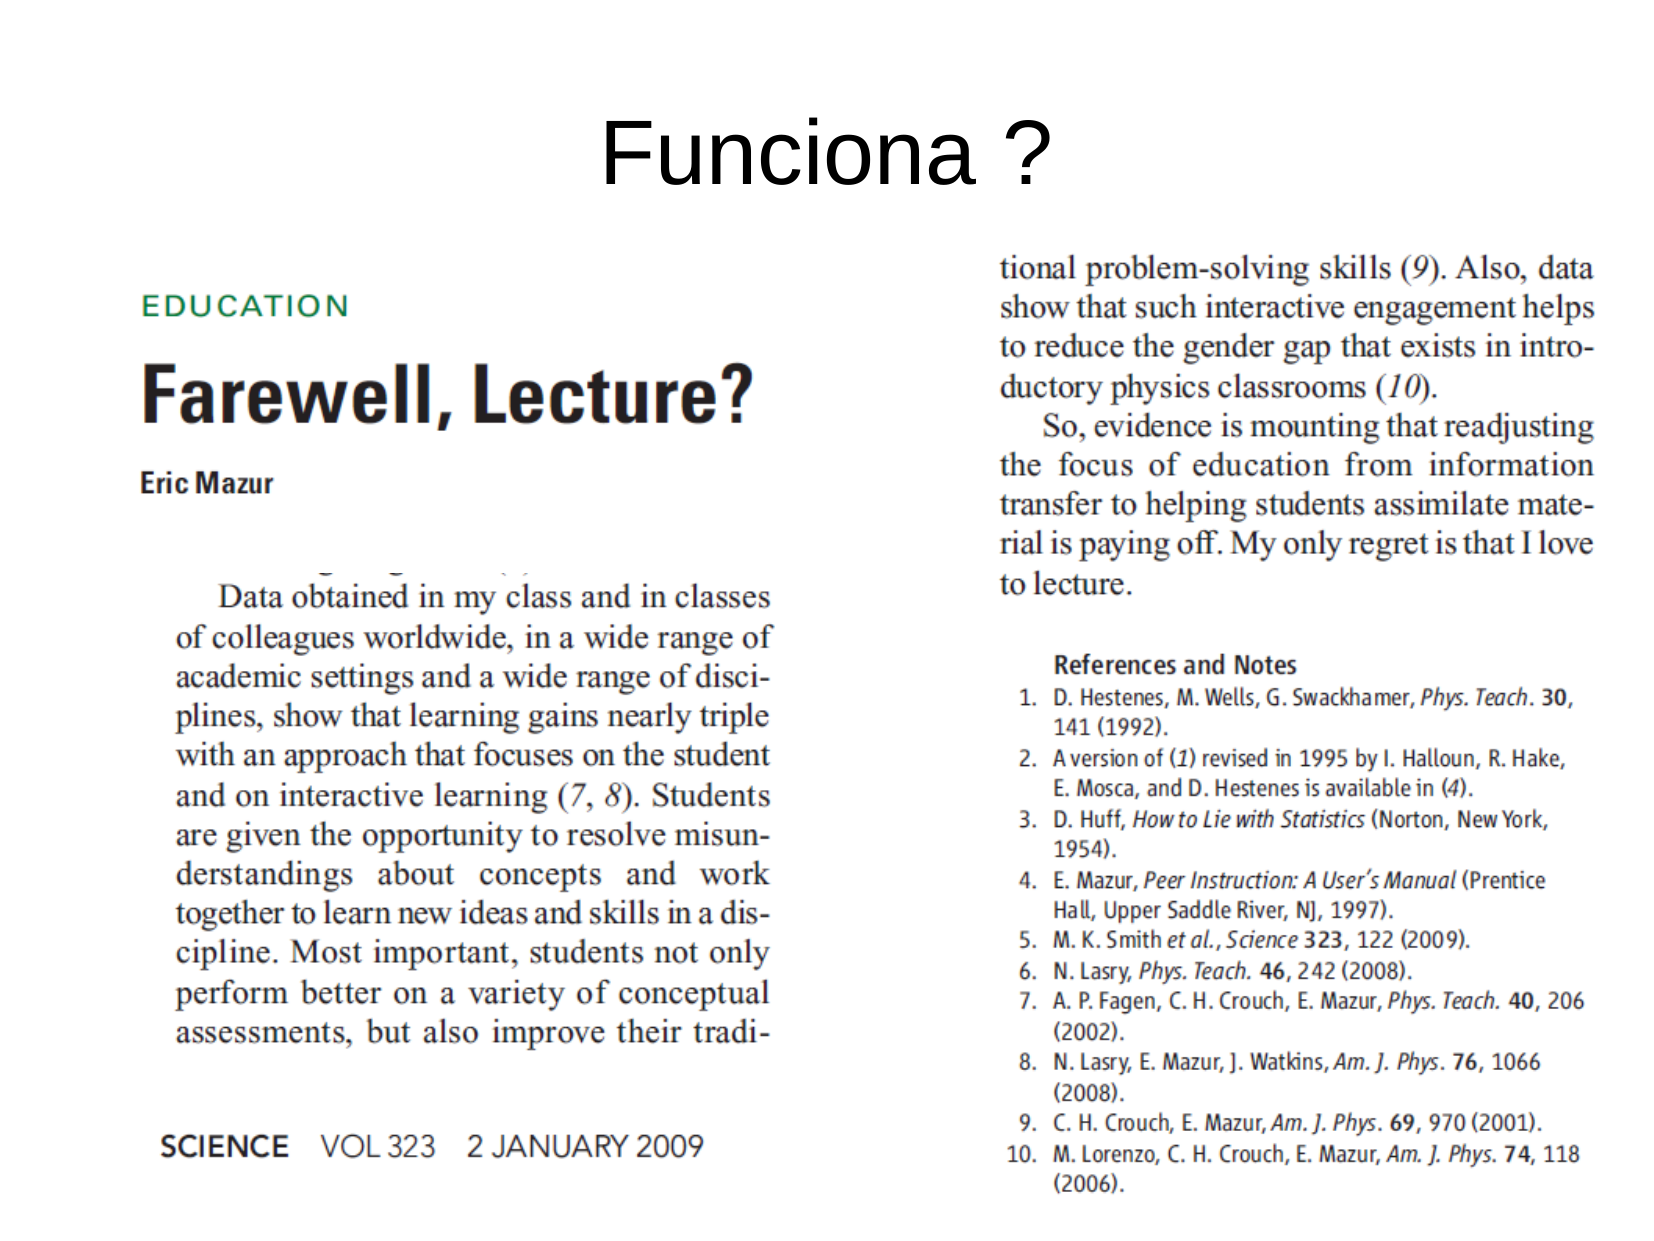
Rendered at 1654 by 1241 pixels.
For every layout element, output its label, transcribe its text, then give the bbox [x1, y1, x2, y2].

picture [165, 573, 789, 1063]
title Funciona ? [82, 49, 1571, 257]
picture [986, 238, 1607, 1217]
picture [146, 1116, 733, 1170]
picture [82, 271, 813, 514]
